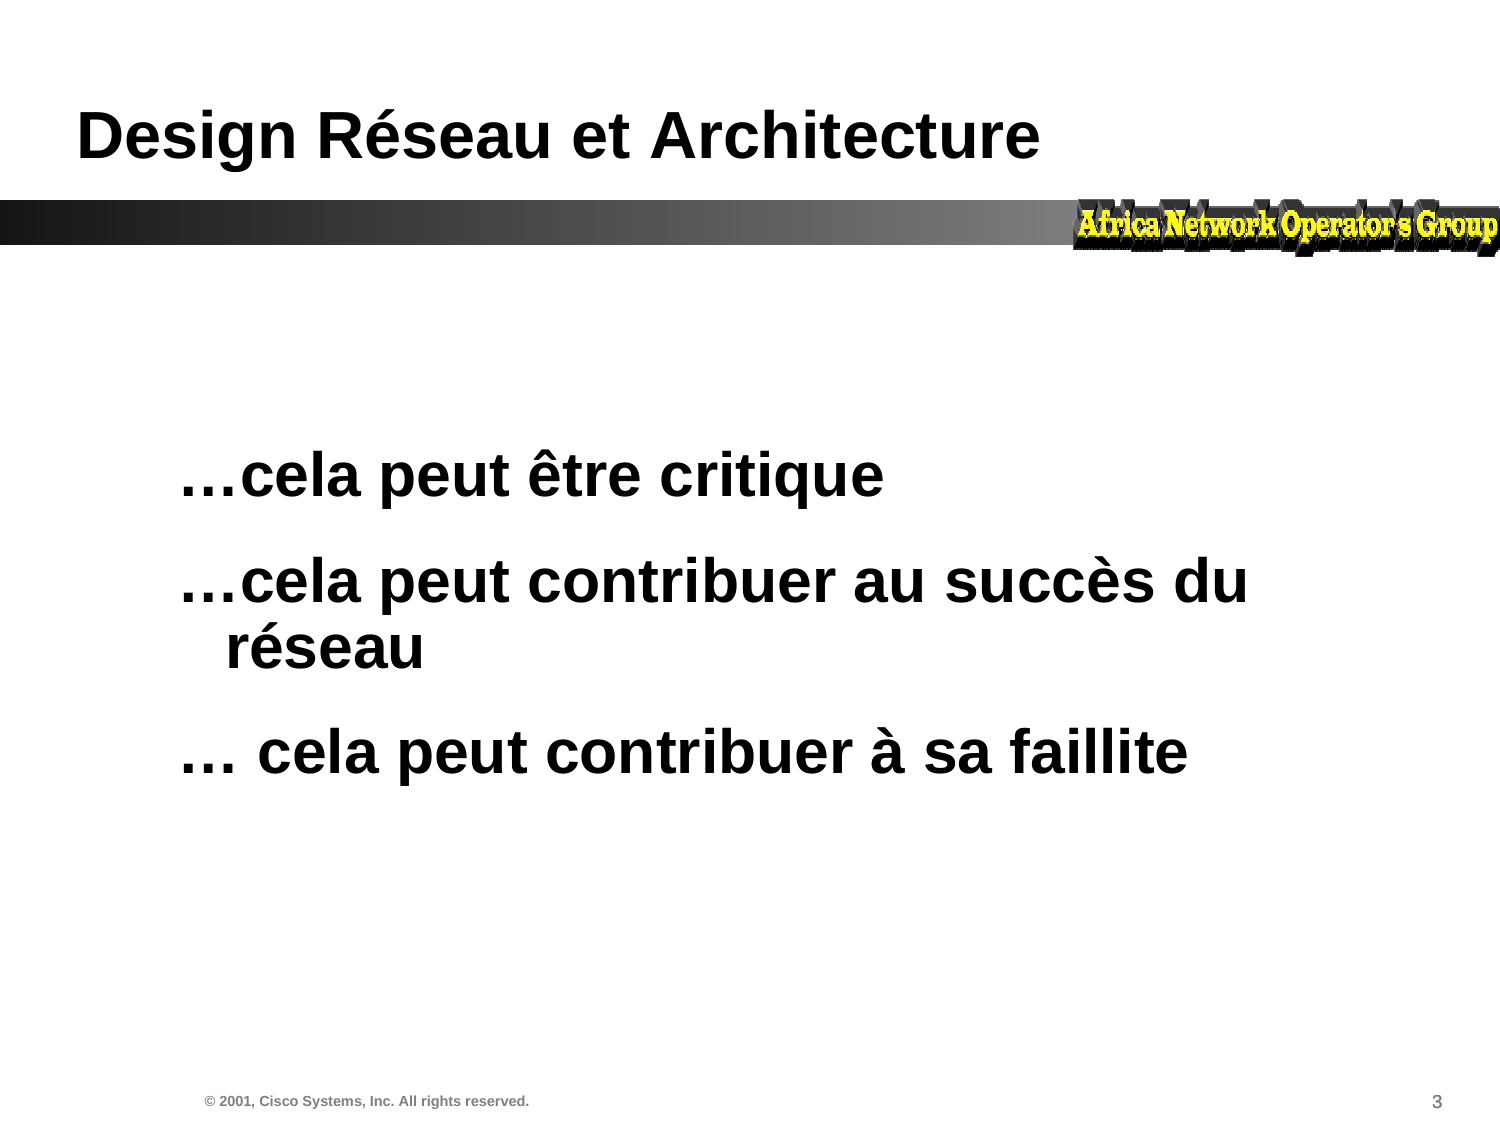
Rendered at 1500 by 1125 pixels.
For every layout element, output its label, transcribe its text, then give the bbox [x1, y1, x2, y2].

title Design Réseau et Architecture [62, 41, 1314, 180]
list …cela peut être critique …cela peut contribuer au succès du réseau … cela peut contribuer à sa faillite [132, 322, 1391, 909]
picture [1070, 180, 1500, 275]
